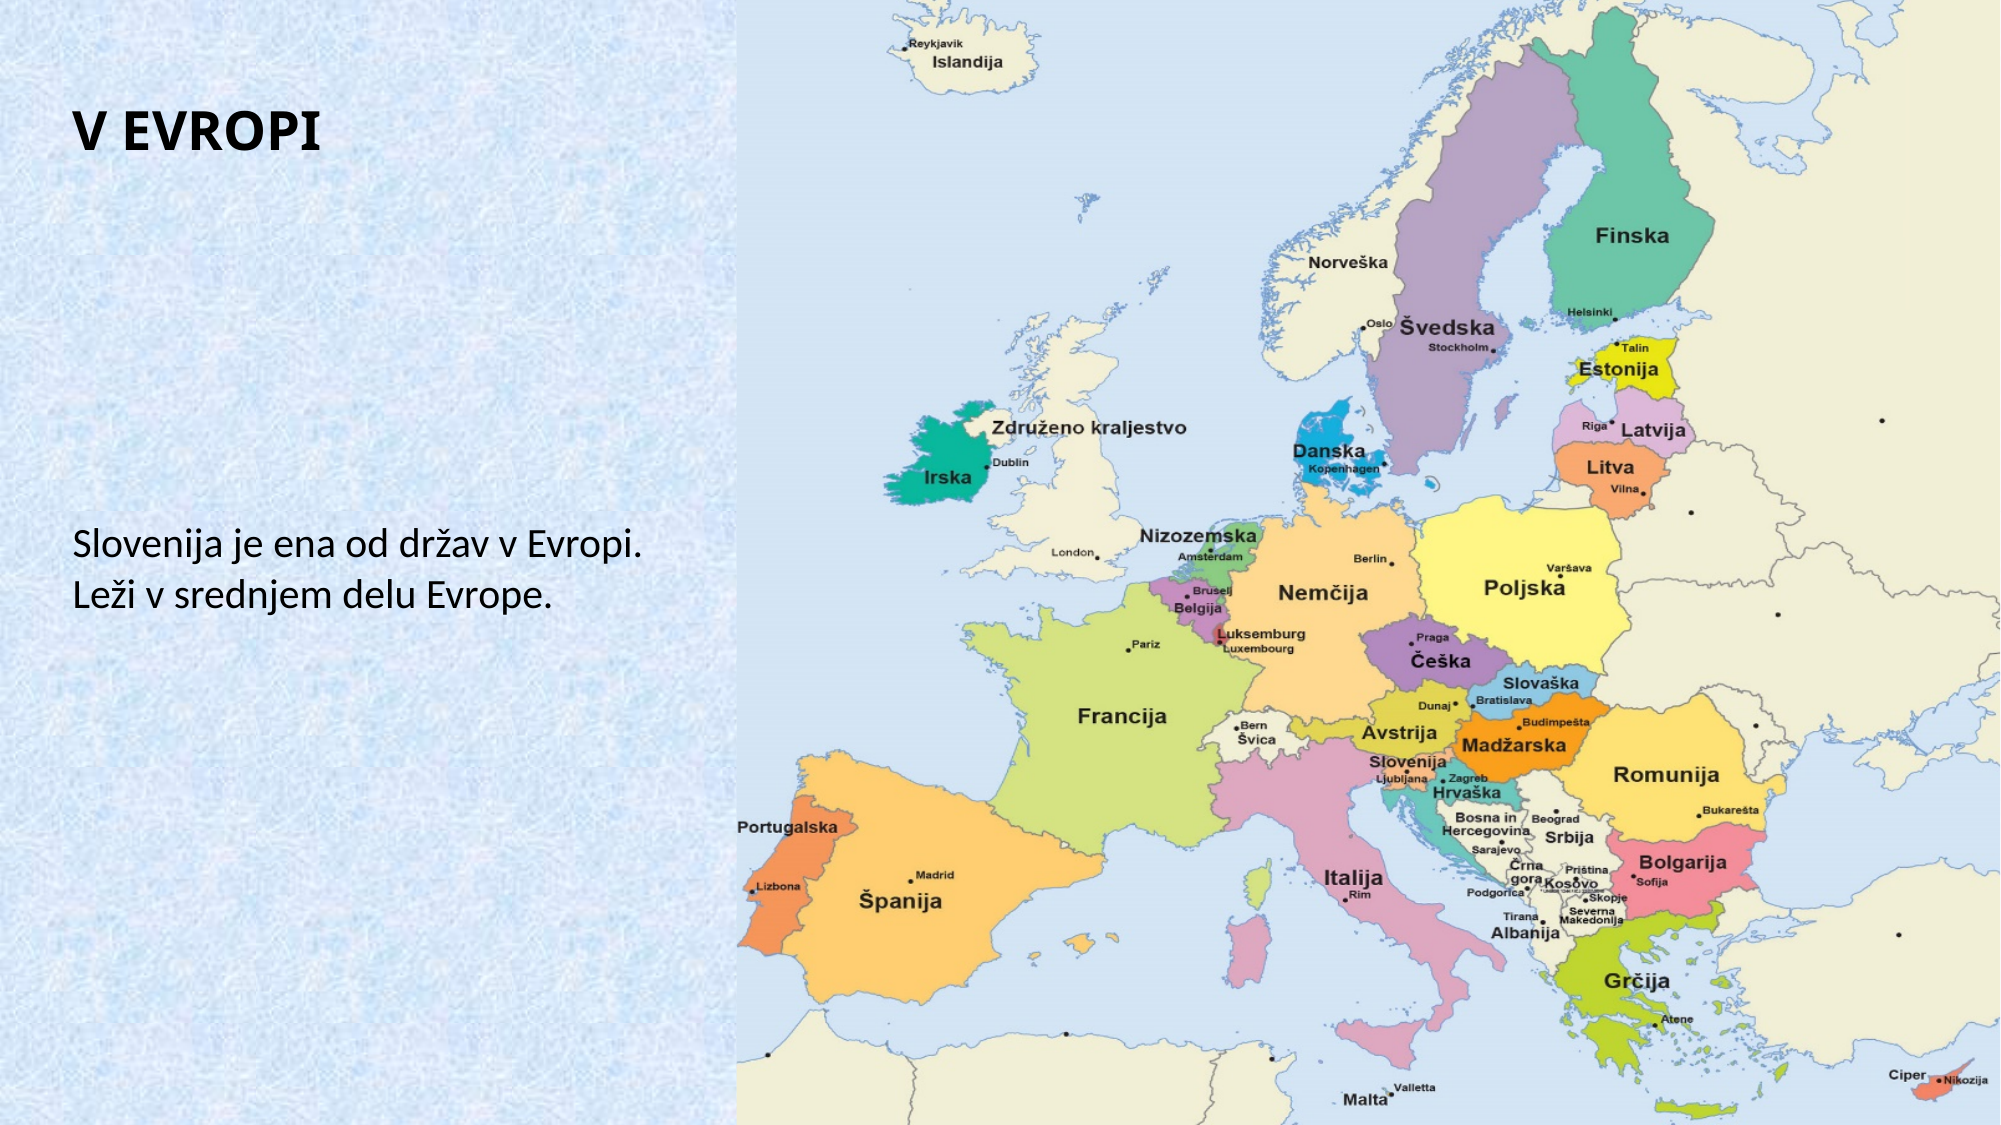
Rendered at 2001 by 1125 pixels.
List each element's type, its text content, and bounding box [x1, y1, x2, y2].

title V EVROPI [57, 59, 1863, 278]
text_box Slovenija je ena od držav v Evropi. Leži v srednjem delu Evrope. [57, 453, 697, 672]
picture [736, 0, 2000, 1125]
